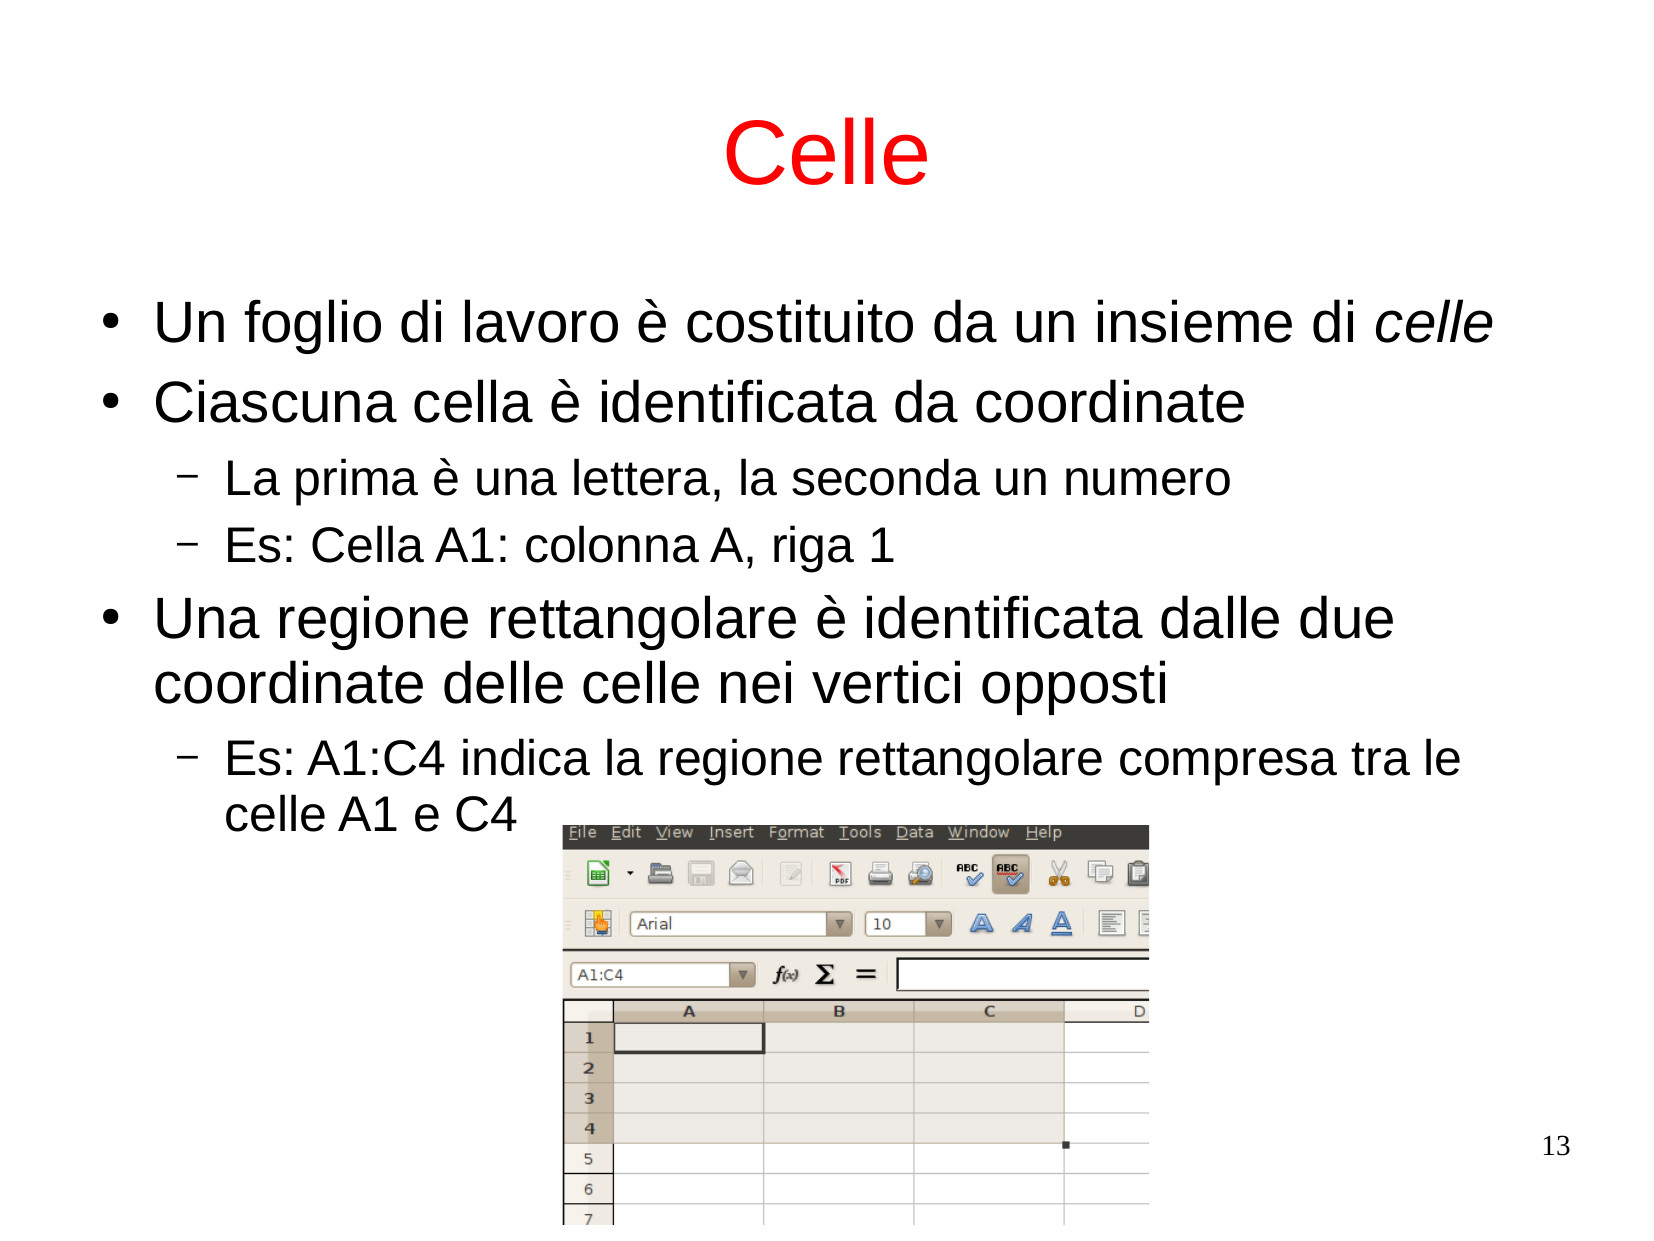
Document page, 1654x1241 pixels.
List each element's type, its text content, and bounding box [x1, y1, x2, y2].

list Un foglio di lavoro è costituito da un insieme di celle Ciascuna cella è identificata da coordinate La prima è una lettera, la seconda un numero Es: Cella A1: colonna A, riga 1 Una regione rettangolare è identificata dalle due coordinate delle celle nei vertici opposti Es: A1:C4 indica la regione rettangolare compresa tra le celle A1 e C4 [82, 290, 1571, 1109]
title Celle [82, 49, 1571, 257]
picture [562, 825, 1150, 1225]
